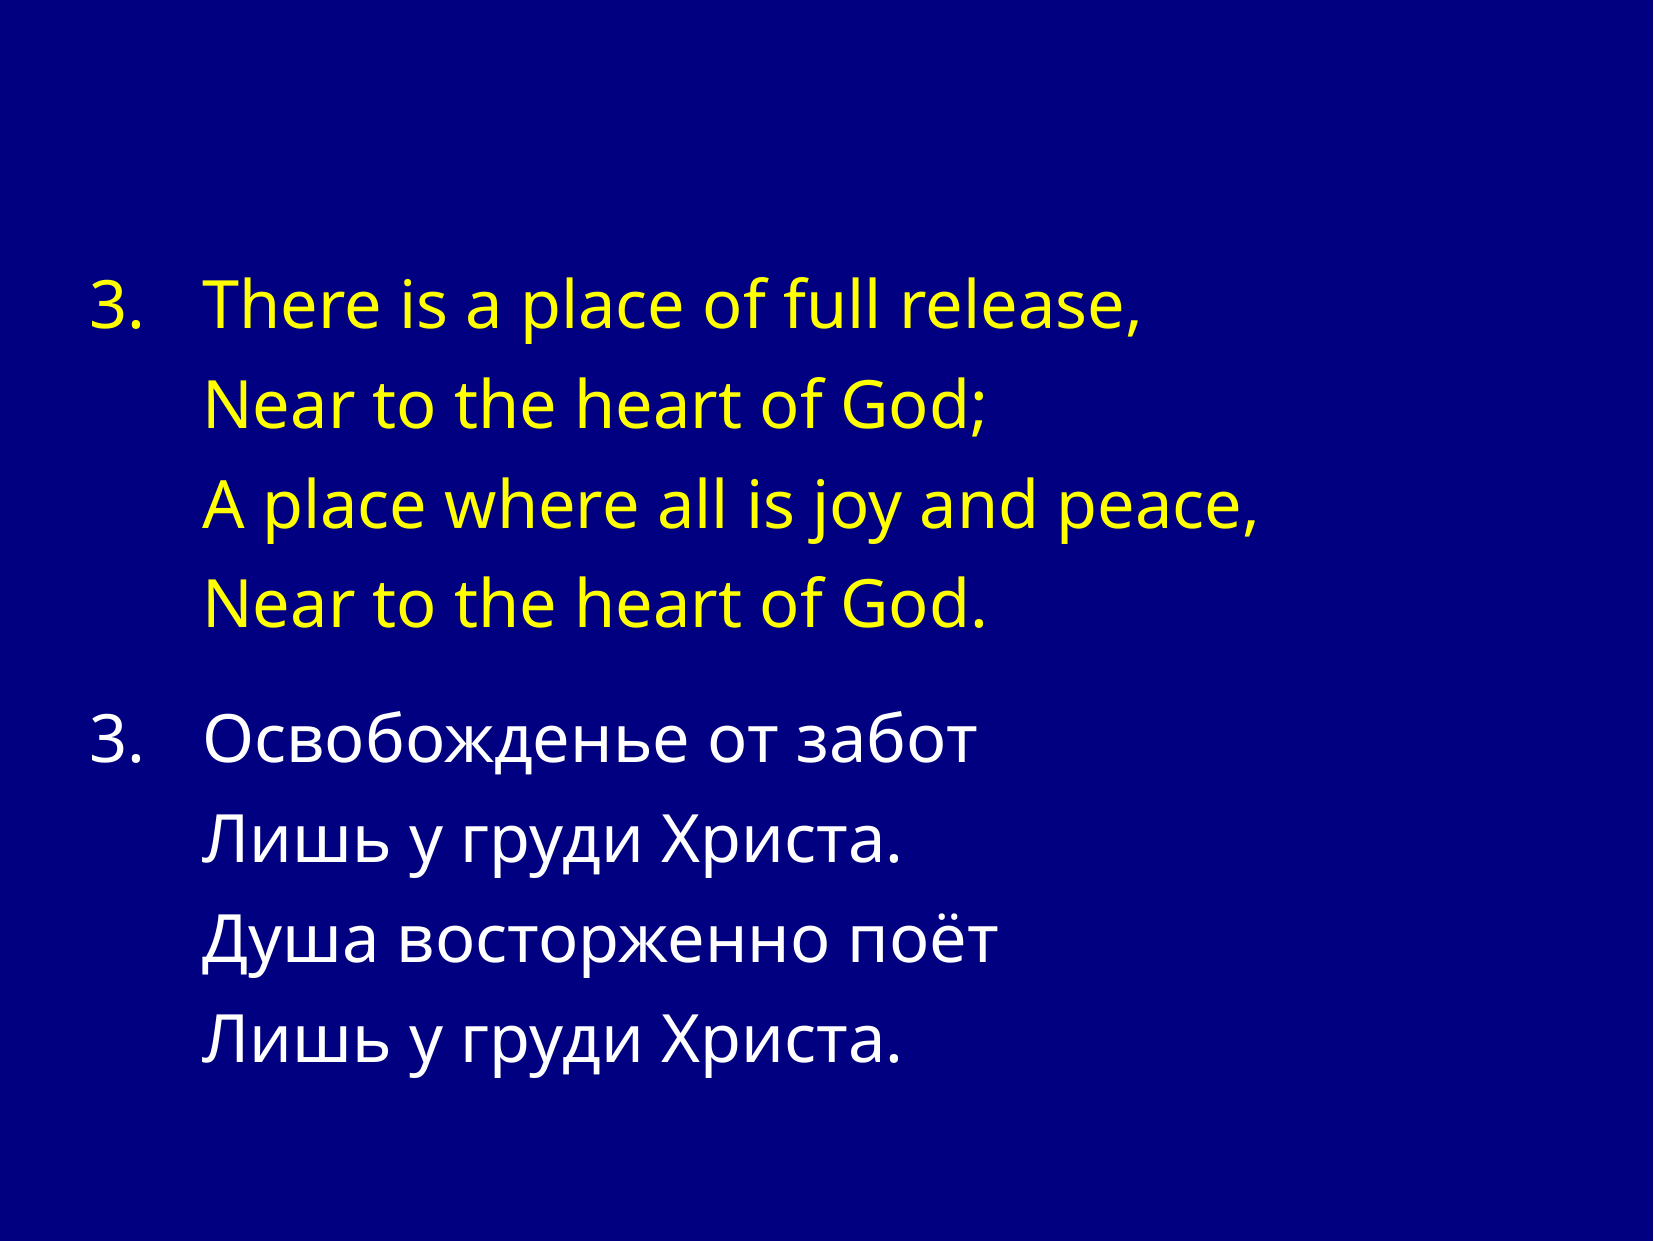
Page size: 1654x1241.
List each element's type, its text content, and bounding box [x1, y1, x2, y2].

text_box 3. Освобожденье от забот Лишь у груди Христа. Душа восторженно поёт Лишь у груди Христа. [75, 675, 1576, 1163]
text_box 3. There is a place of full release, Near to the heart of God; A place where all is joy and peace, Near to the heart of God. [75, 150, 1576, 638]
